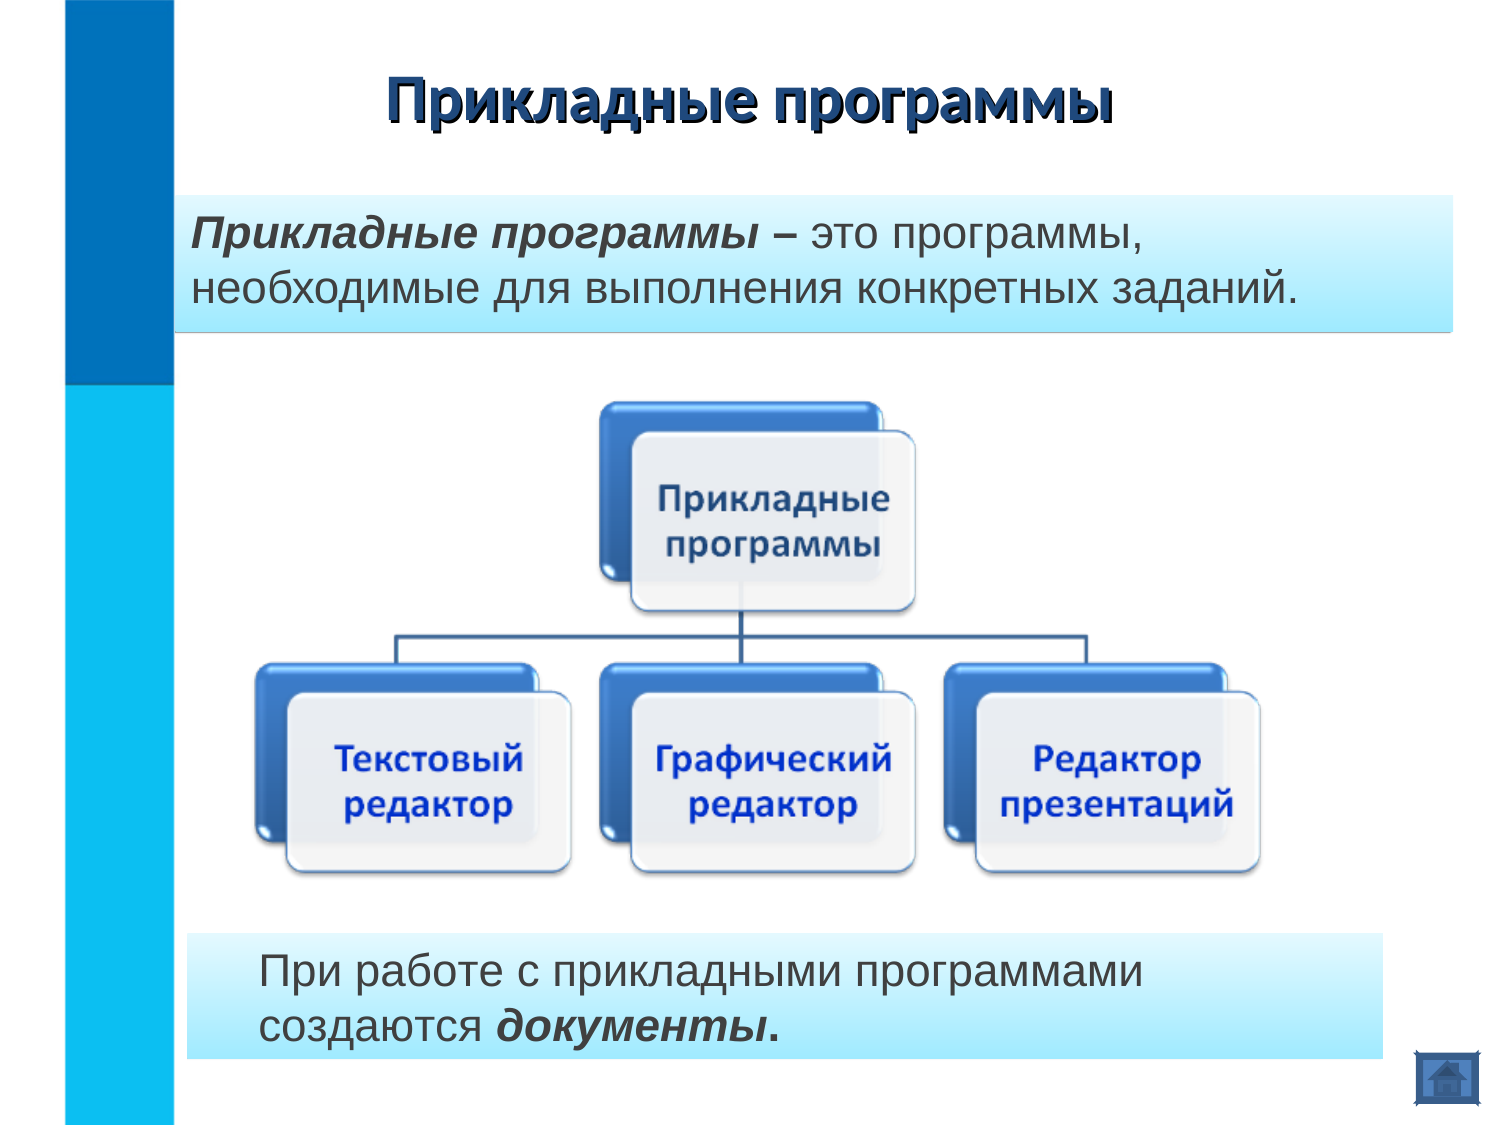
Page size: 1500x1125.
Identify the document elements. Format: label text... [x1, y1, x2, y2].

list Прикладные программы – это программы, необходимые для выполнения конкретных заданий. [175, 195, 1454, 332]
title Прикладные программы [75, 0, 1426, 188]
text_box [1419, 1054, 1477, 1102]
picture [0, 0, 1500, 1125]
text_box При работе с прикладными программами создаются документы. [187, 933, 1383, 1059]
